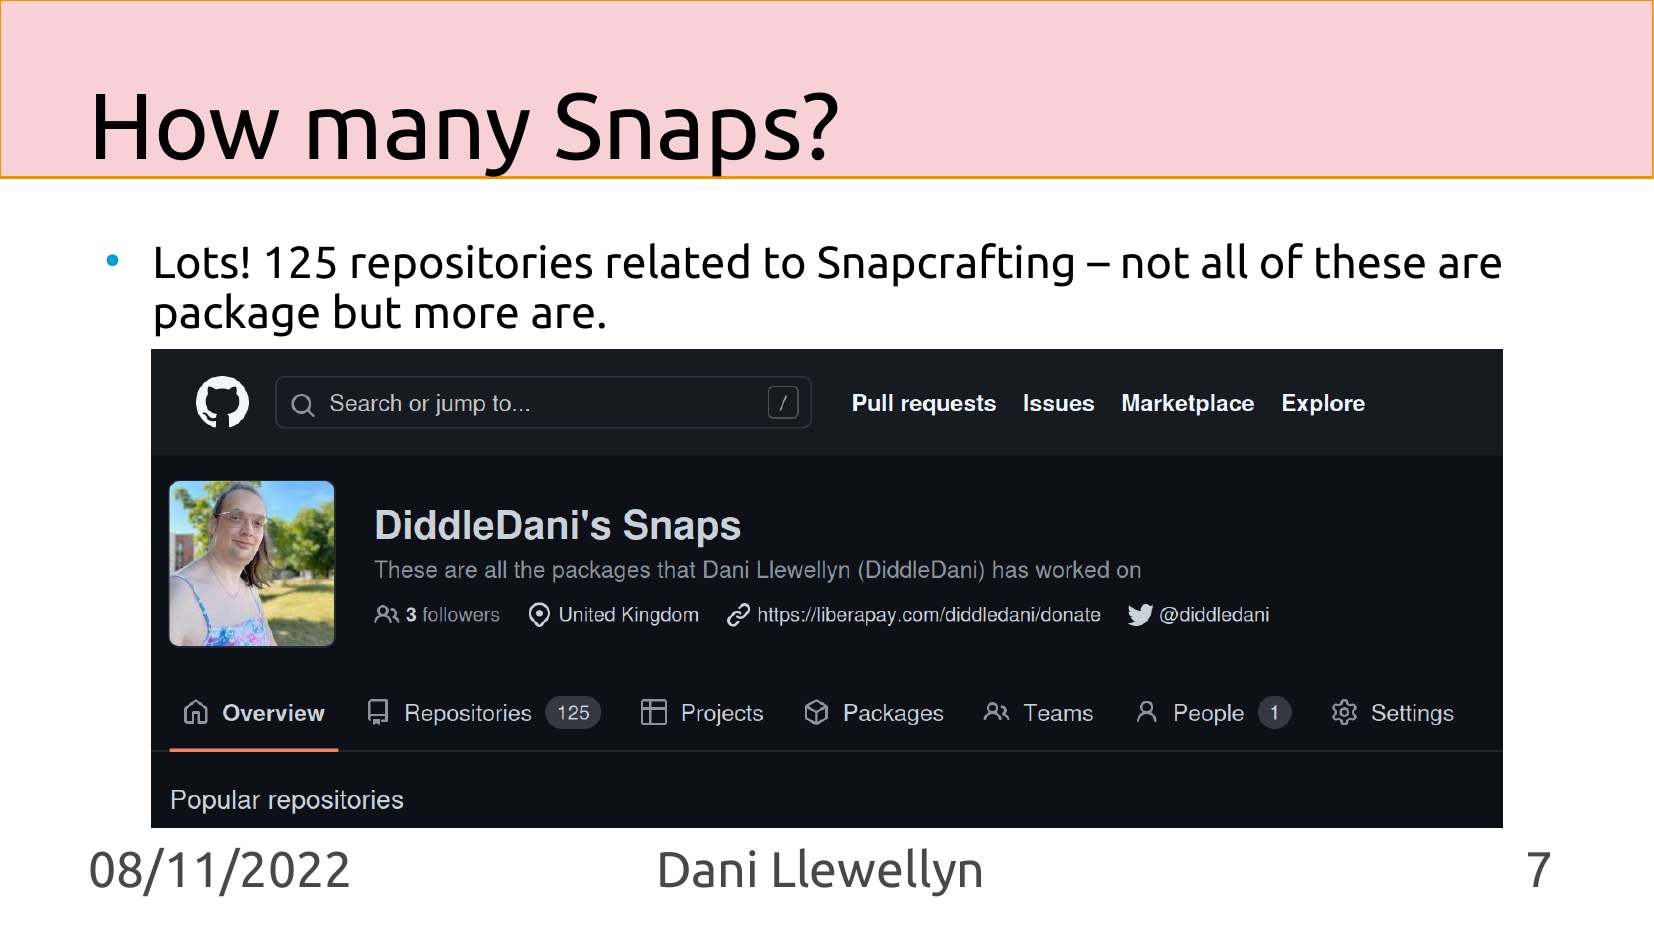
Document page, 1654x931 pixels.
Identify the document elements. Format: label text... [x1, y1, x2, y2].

picture [151, 349, 1503, 828]
list Lots! 125 repositories related to Snapcrafting – not all of these are package but more are. [88, 236, 1565, 338]
title How many Snaps? [88, 14, 1565, 178]
